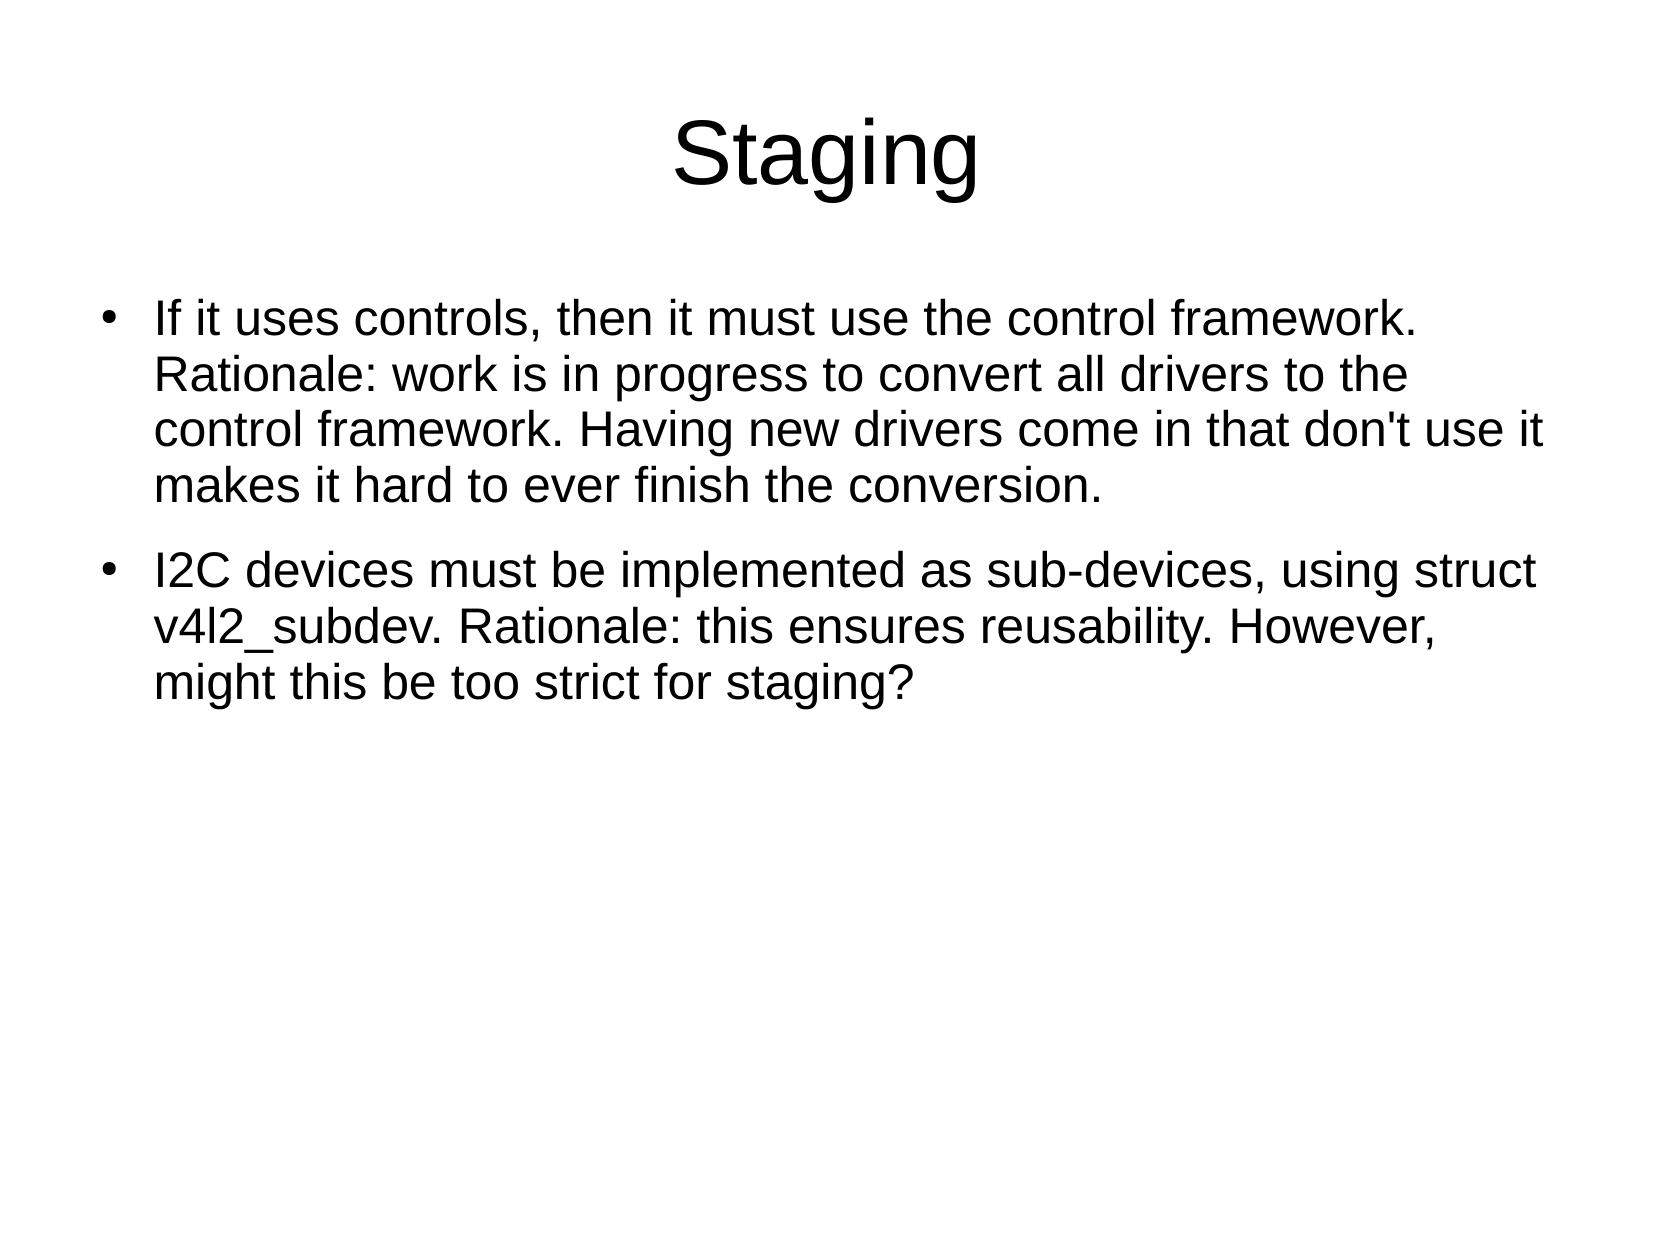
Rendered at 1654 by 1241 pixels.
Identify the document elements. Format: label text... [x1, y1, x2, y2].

list If it uses controls, then it must use the control framework. Rationale: work is in progress to convert all drivers to the control framework. Having new drivers come in that don't use it makes it hard to ever finish the conversion. I2C devices must be implemented as sub-devices, using struct v4l2_subdev. Rationale: this ensures reusability. However, might this be too strict for staging? [82, 290, 1571, 1010]
title Staging [82, 49, 1571, 257]
